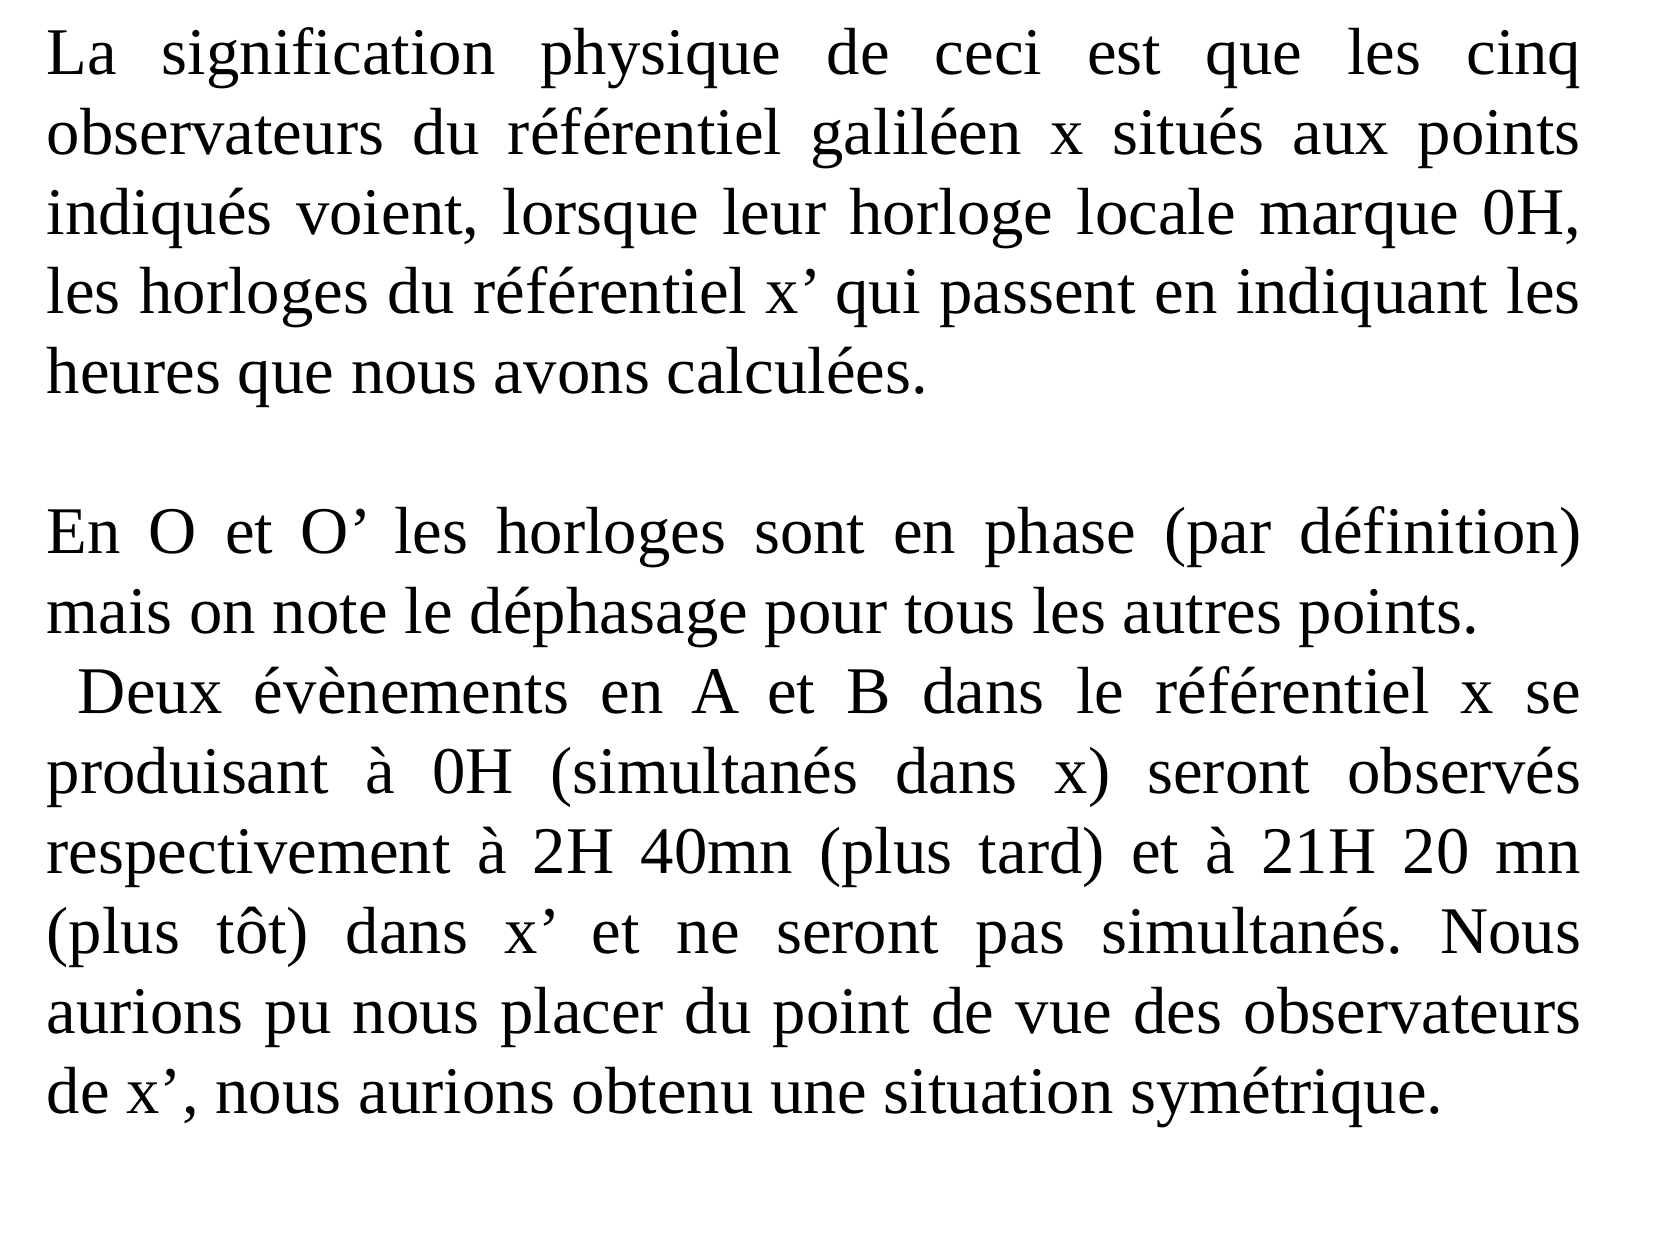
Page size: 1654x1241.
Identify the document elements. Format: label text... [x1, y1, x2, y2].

text_box La signification physique de ceci est que les cinq observateurs du référentiel galiléen x situés aux points indiqués voient, lorsque leur horloge locale marque 0H, les horloges du référentiel x’ qui passent en indiquant les heures que nous avons calculées. En O et O’ les horloges sont en phase (par définition) mais on note le déphasage pour tous les autres points. Deux évènements en A et B dans le référentiel x se produisant à 0H (simultanés dans x) seront observés respectivement à 2H 40mn (plus tard) et à 21H 20 mn (plus tôt) dans x’ et ne seront pas simultanés. Nous aurions pu nous placer du point de vue des observateurs de x’, nous aurions obtenu une situation symétrique. [31, 0, 1623, 1227]
